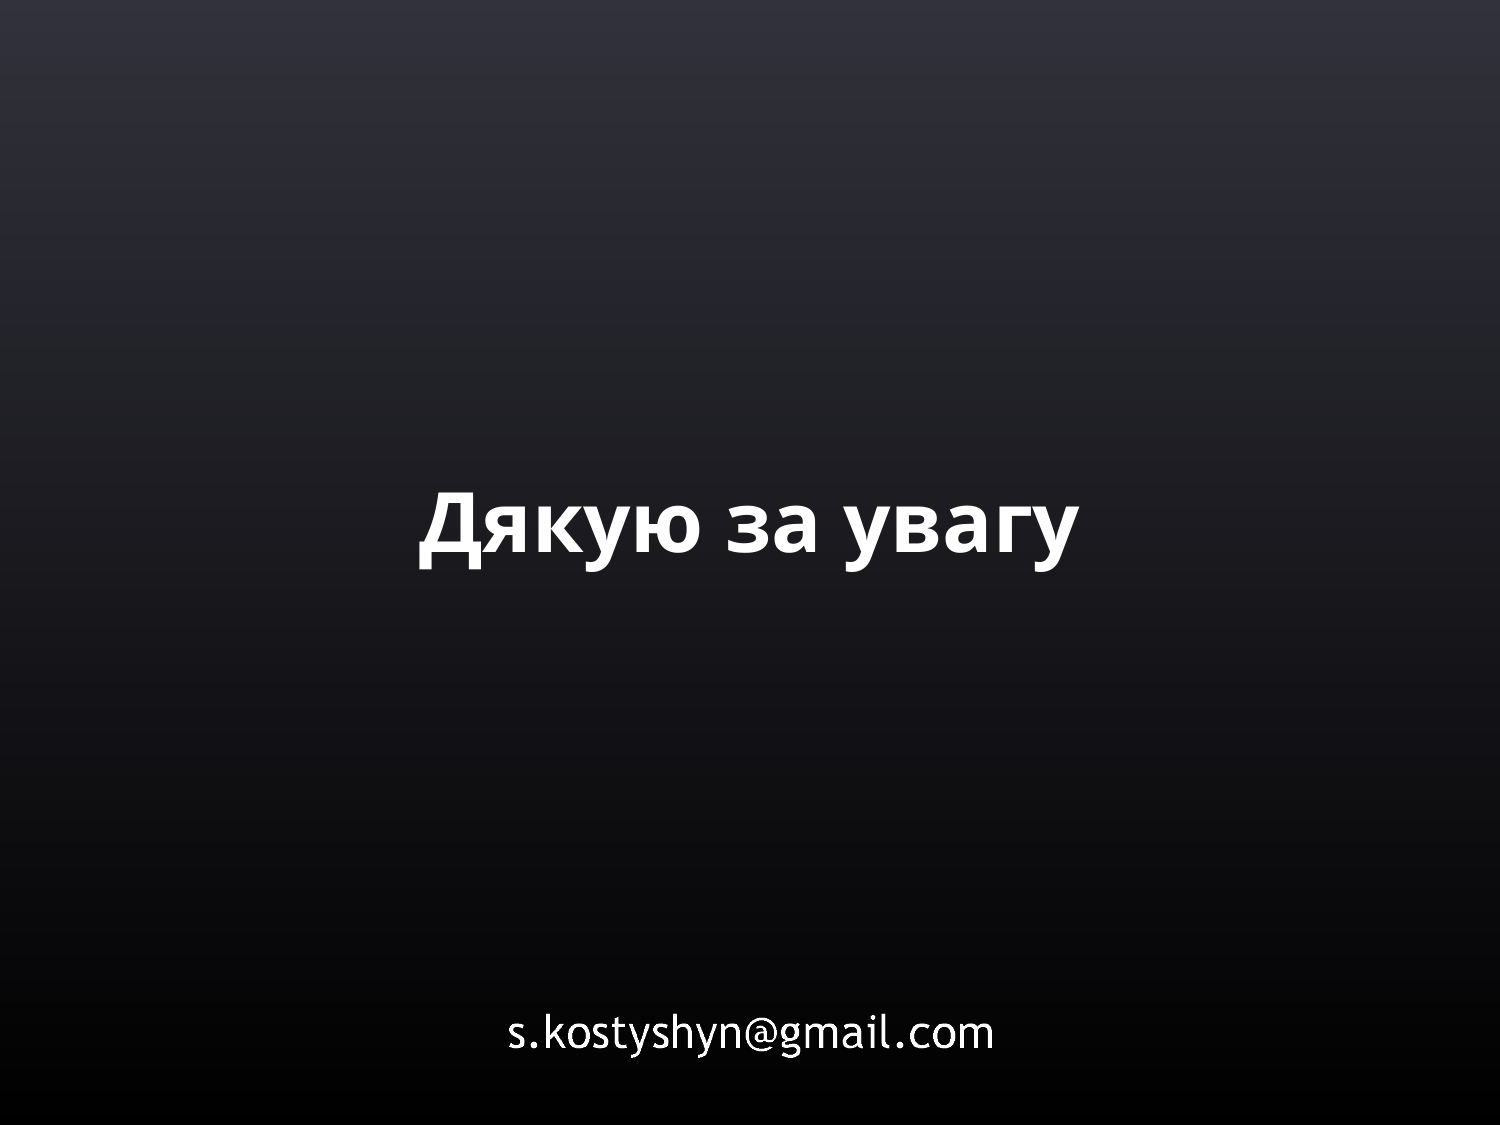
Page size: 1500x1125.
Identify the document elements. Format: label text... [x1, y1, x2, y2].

picture [500, 1008, 1000, 1063]
title Дякую за увагу [62, 424, 1438, 613]
